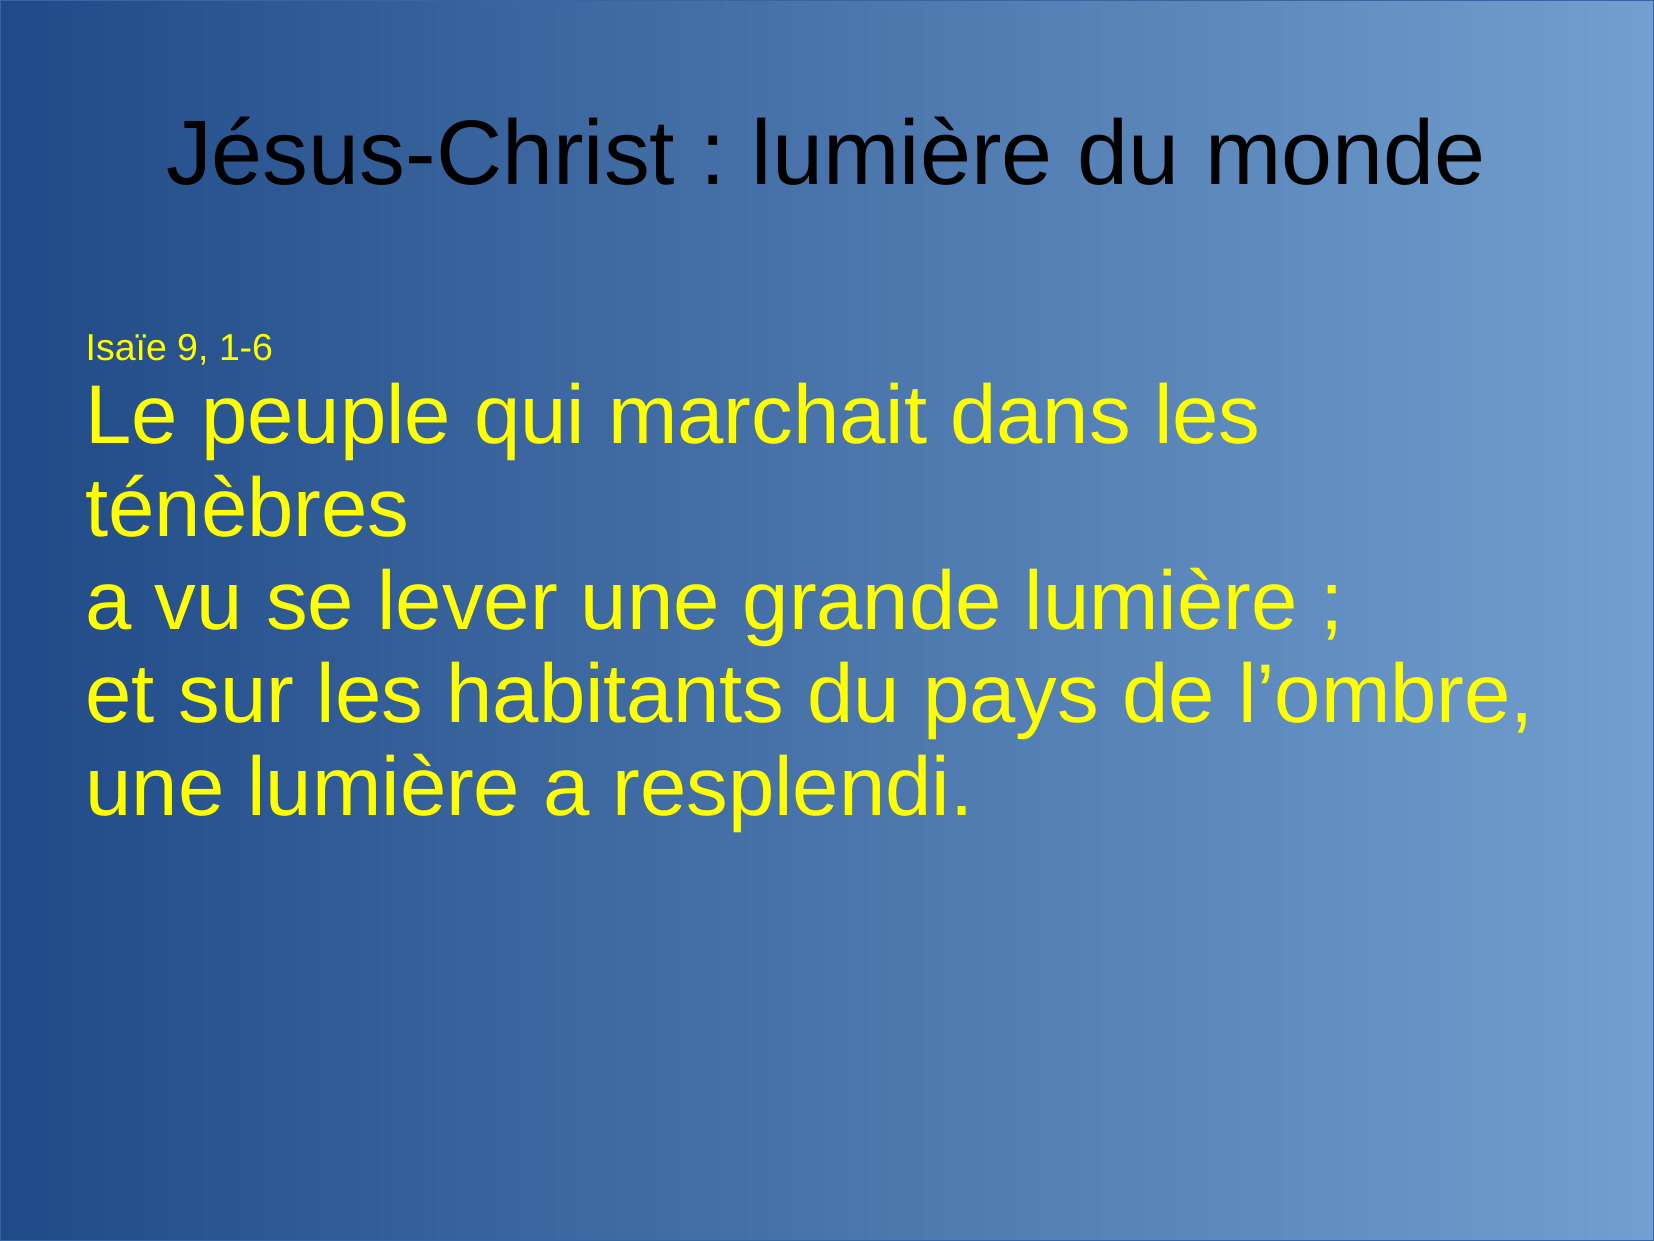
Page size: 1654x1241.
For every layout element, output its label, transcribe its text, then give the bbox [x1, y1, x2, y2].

title Jésus-Christ : lumière du monde [82, 49, 1571, 257]
text_box Isaïe 9, 1-6 Le peuple qui marchait dans les ténèbres a vu se lever une grande lumière ; et sur les habitants du pays de l’ombre, une lumière a resplendi. [70, 318, 1619, 1087]
